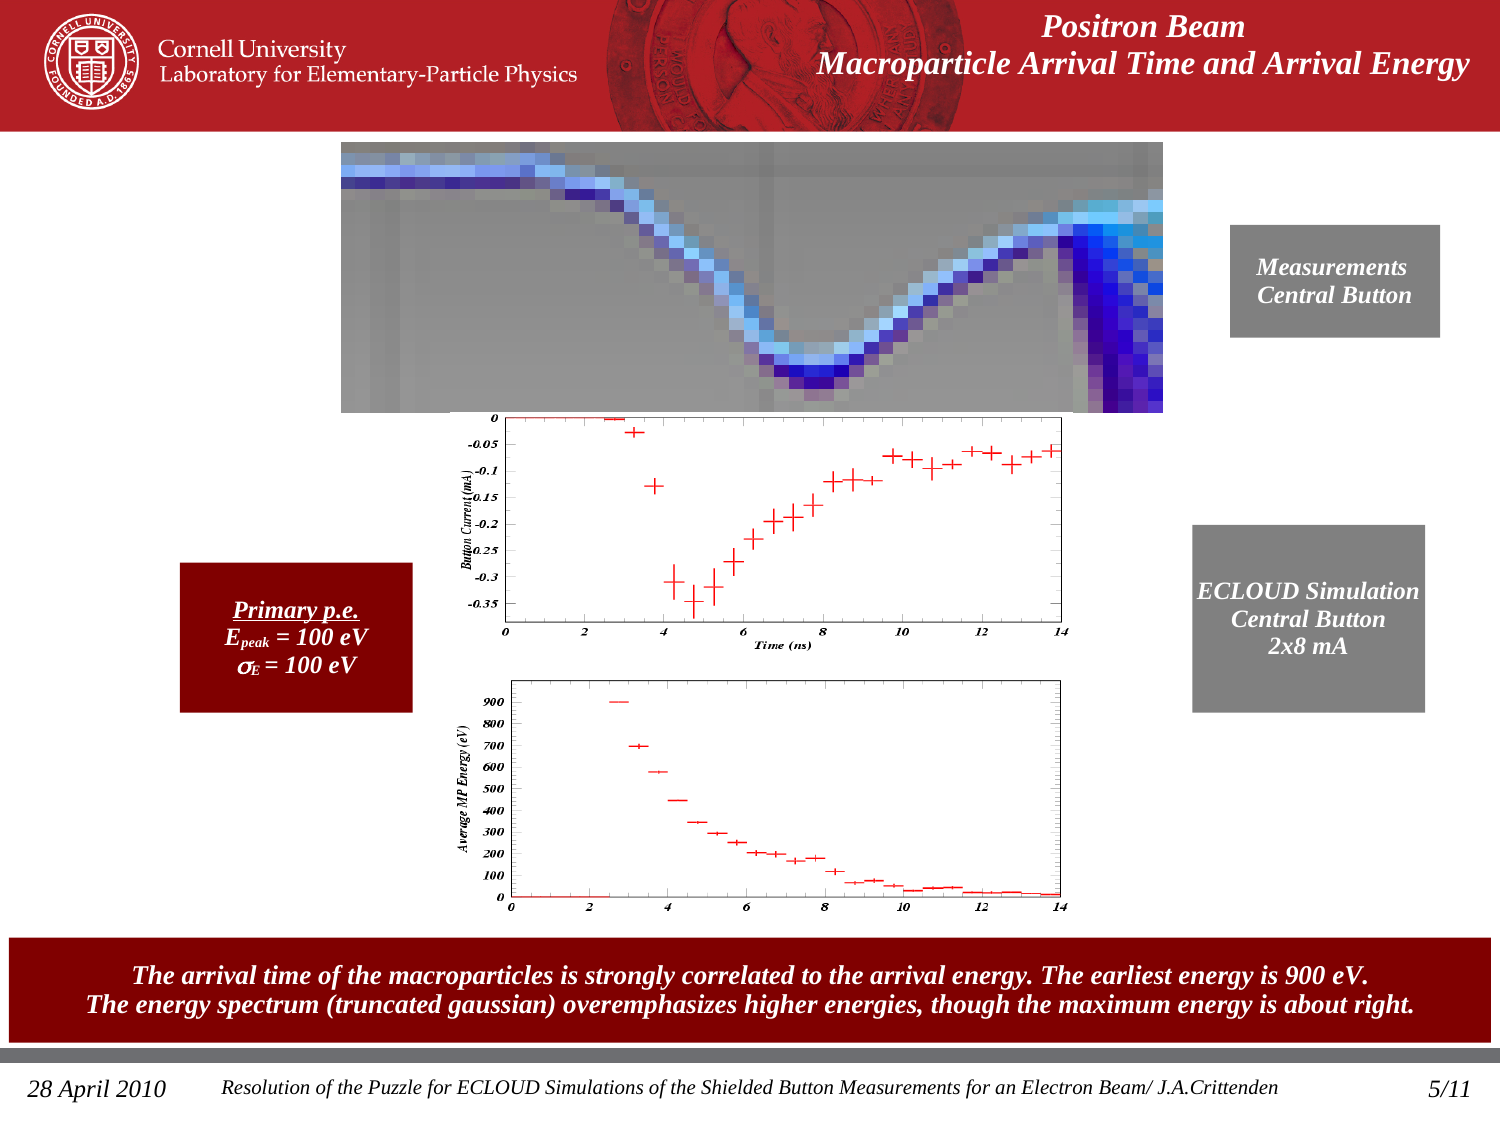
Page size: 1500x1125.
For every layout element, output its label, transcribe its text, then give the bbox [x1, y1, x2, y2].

text_box Primary p.e. Epeak = 100 eV sE = 100 eV [179, 562, 413, 713]
picture [0, 0, 1500, 132]
text_box The arrival time of the macroparticles is strongly correlated to the arrival energy. The earliest energy is 900 eV. The energy spectrum (truncated gaussian) overemphasizes higher energies, though the maximum energy is about right. [8, 937, 1491, 1043]
picture [341, 142, 1163, 653]
text_box ECLOUD Simulation Central Button 2x8 mA [1192, 524, 1426, 713]
text_box Positron Beam Macroparticle Arrival Time and Arrival Energy [787, 0, 1500, 113]
text_box Measurements Central Button [1230, 224, 1441, 338]
picture [450, 674, 1073, 916]
